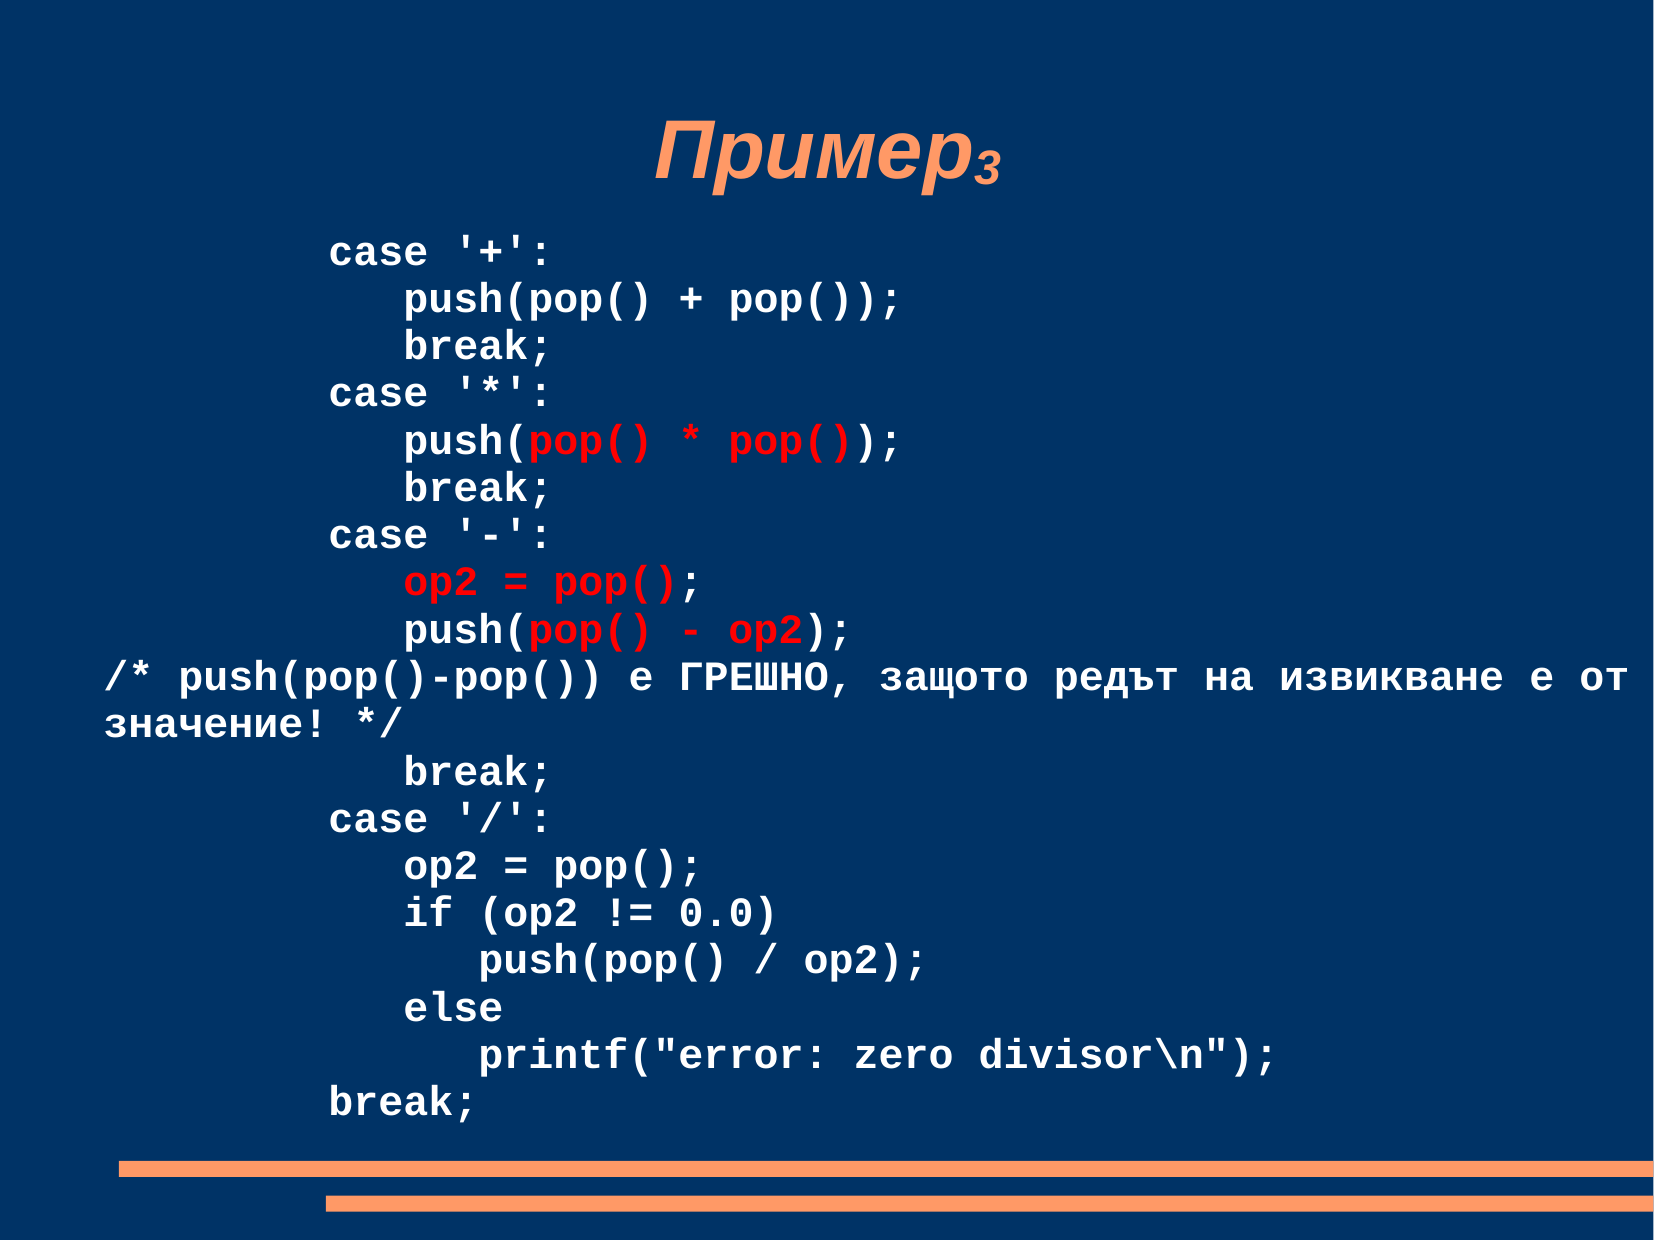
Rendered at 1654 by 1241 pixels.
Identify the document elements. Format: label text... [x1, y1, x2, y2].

title Пример3 [121, 46, 1534, 223]
text_box case '+': push(pop() + pop()); break; case '*': push(pop() * pop()); break; case '-': op2 = pop(); push(pop() - op2); /* push(pop()-pop()) е ГРЕШНО, защото редът на извикване е от значение! */ break; case '/': op2 = pop(); if (op2 != 0.0) push(pop() / op2); else printf("error: zero divisor\n"); break; [88, 223, 1654, 1146]
